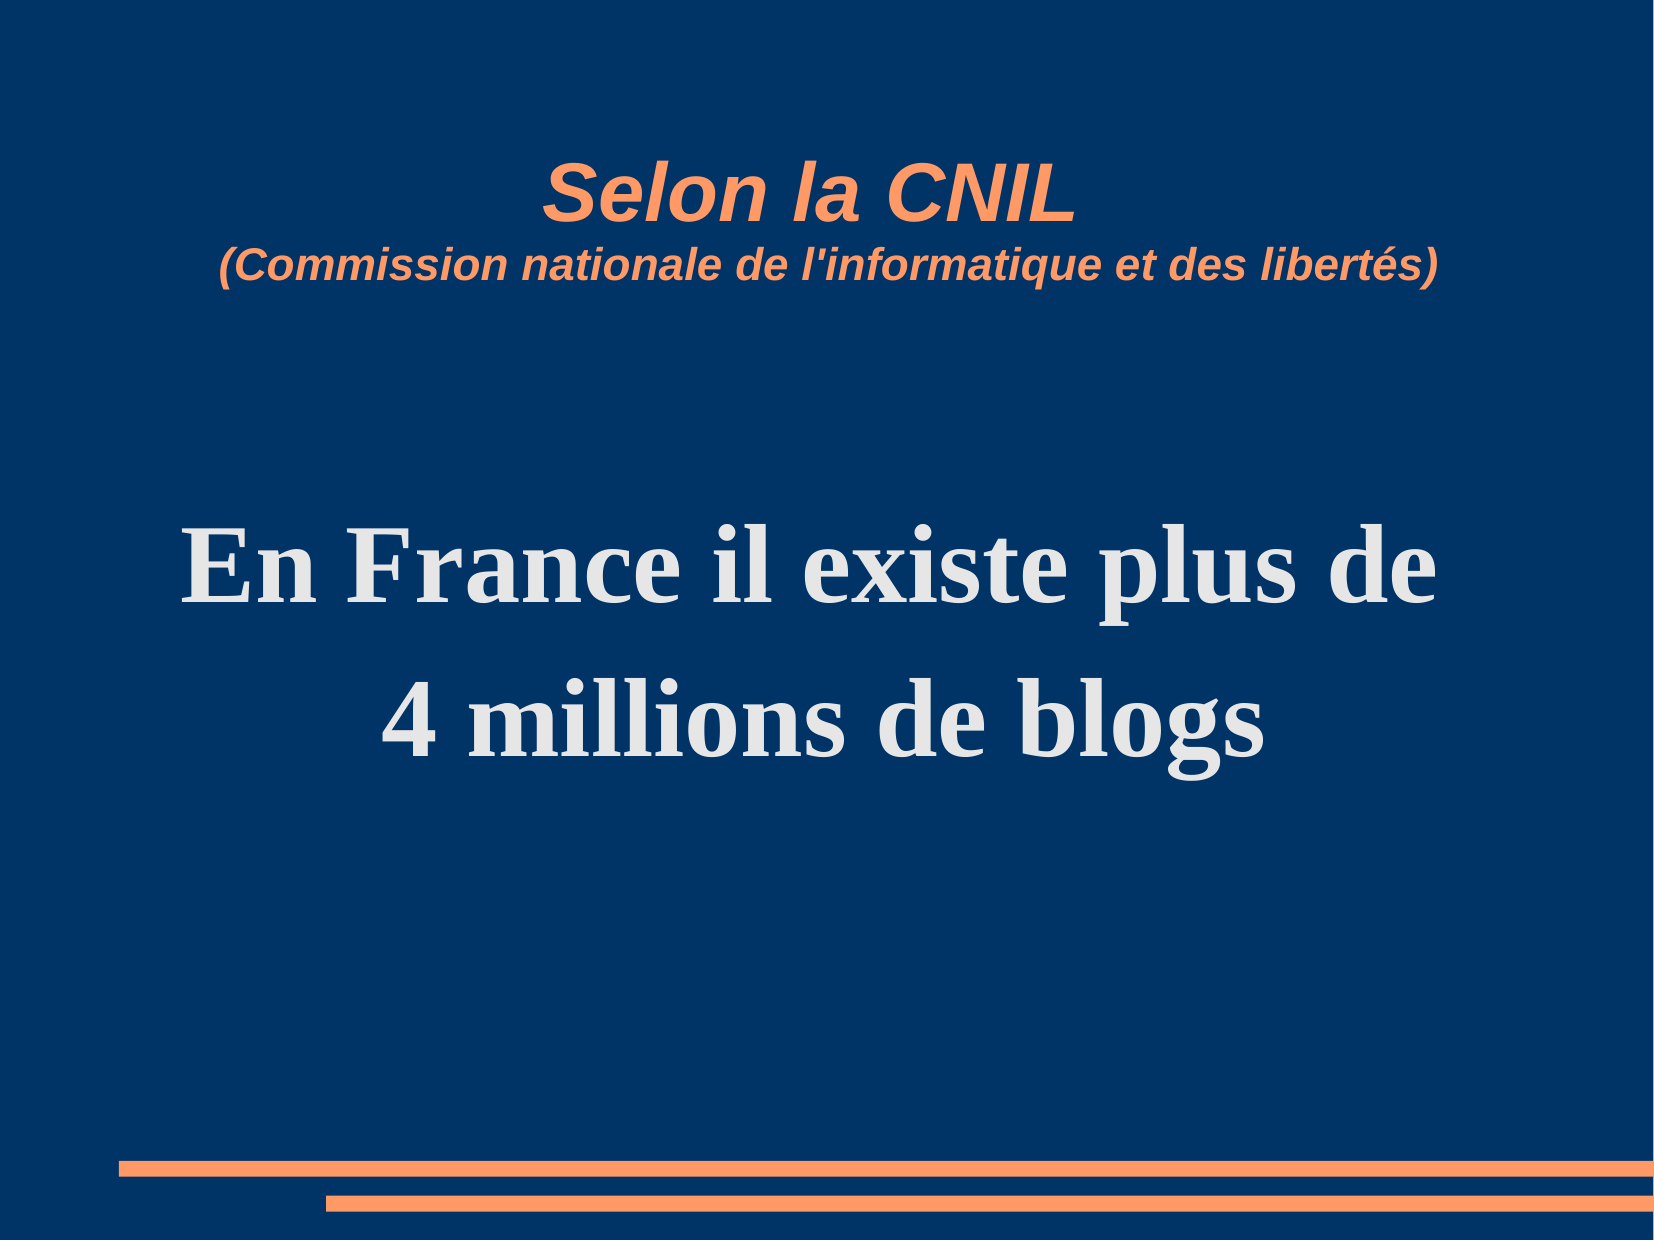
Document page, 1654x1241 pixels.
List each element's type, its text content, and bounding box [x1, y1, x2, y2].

list En France il existe plus de 4 millions de blogs [124, 501, 1506, 979]
title Selon la CNIL (Commission nationale de l'informatique et des libertés) [88, 114, 1534, 322]
